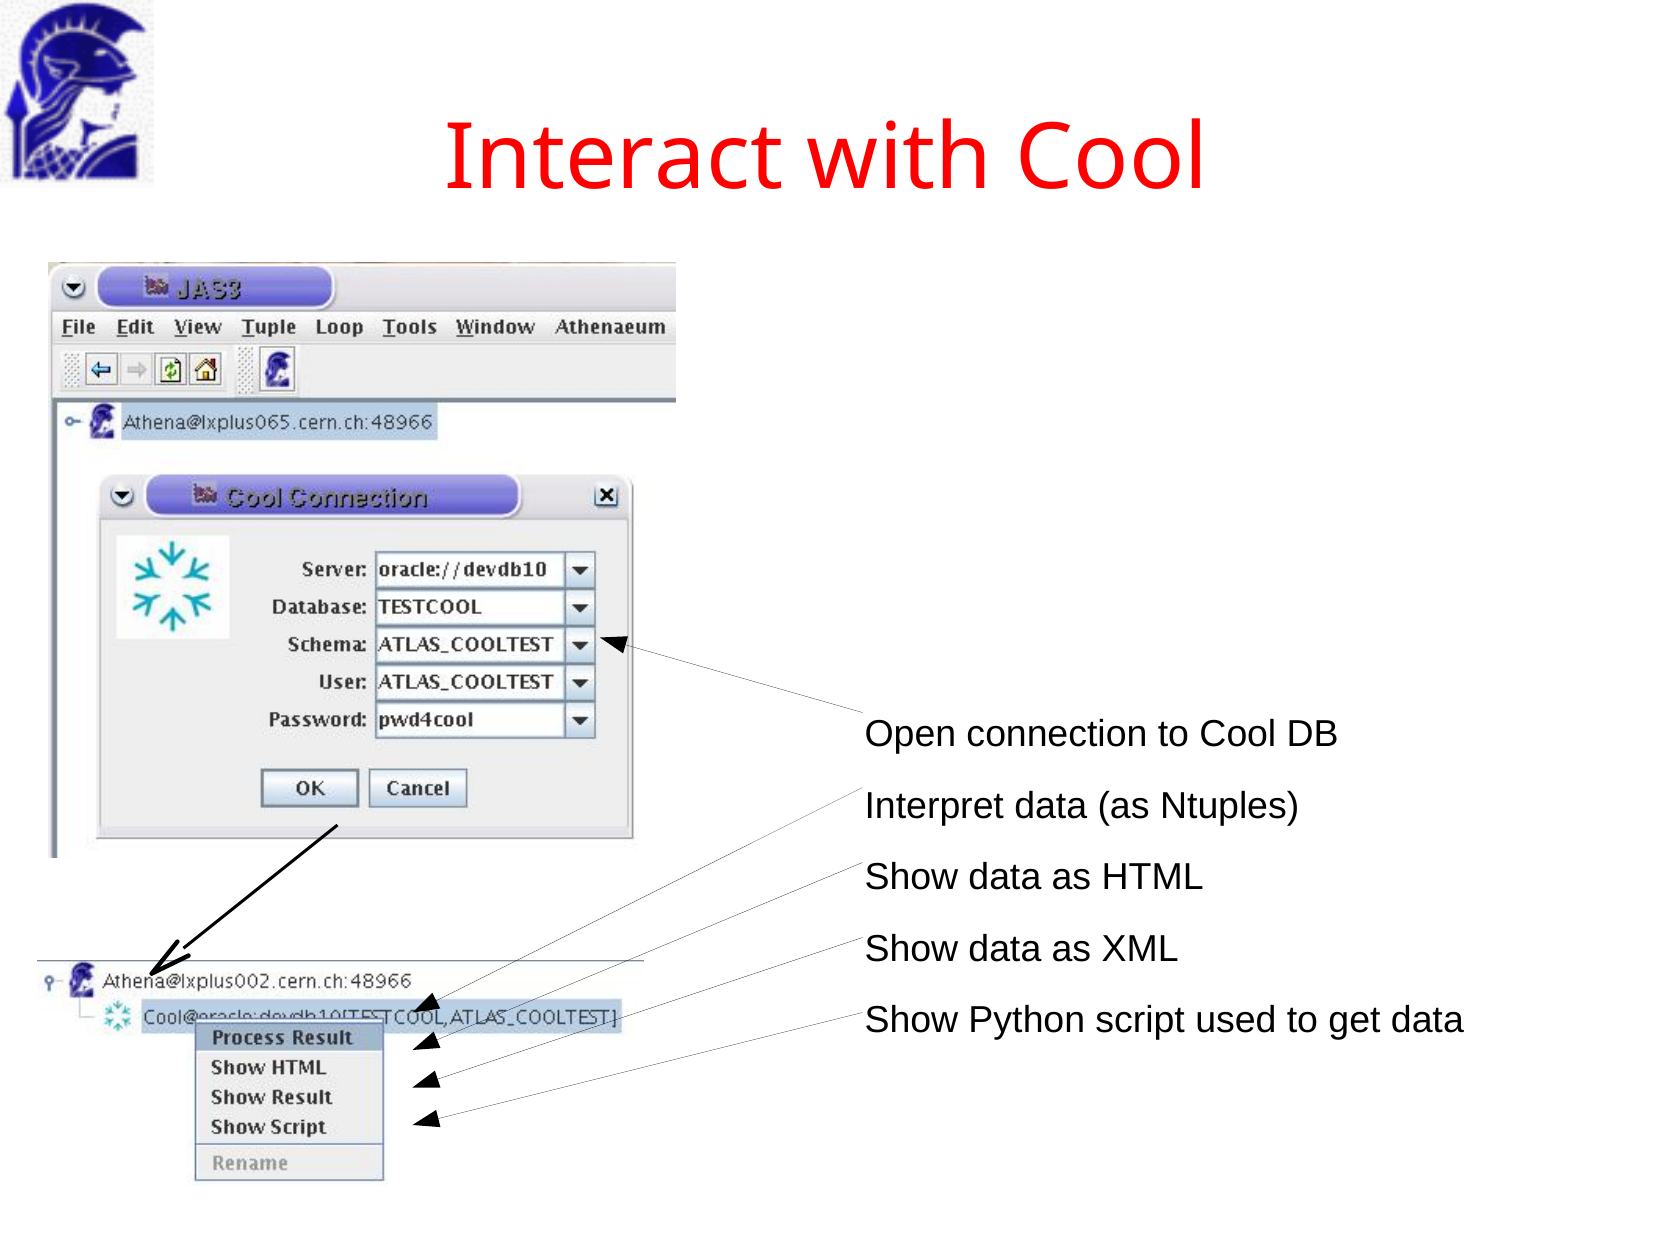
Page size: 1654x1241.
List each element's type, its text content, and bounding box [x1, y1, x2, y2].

picture [163, 960, 172, 965]
list Open connection to Cool DB Interpret data (as Ntuples) Show data as HTML Show data as XML Show Python script used to get data [829, 712, 1538, 1098]
picture [0, 0, 154, 188]
title Interact with Cool [82, 49, 1571, 257]
picture [37, 960, 644, 1201]
picture [48, 262, 676, 858]
